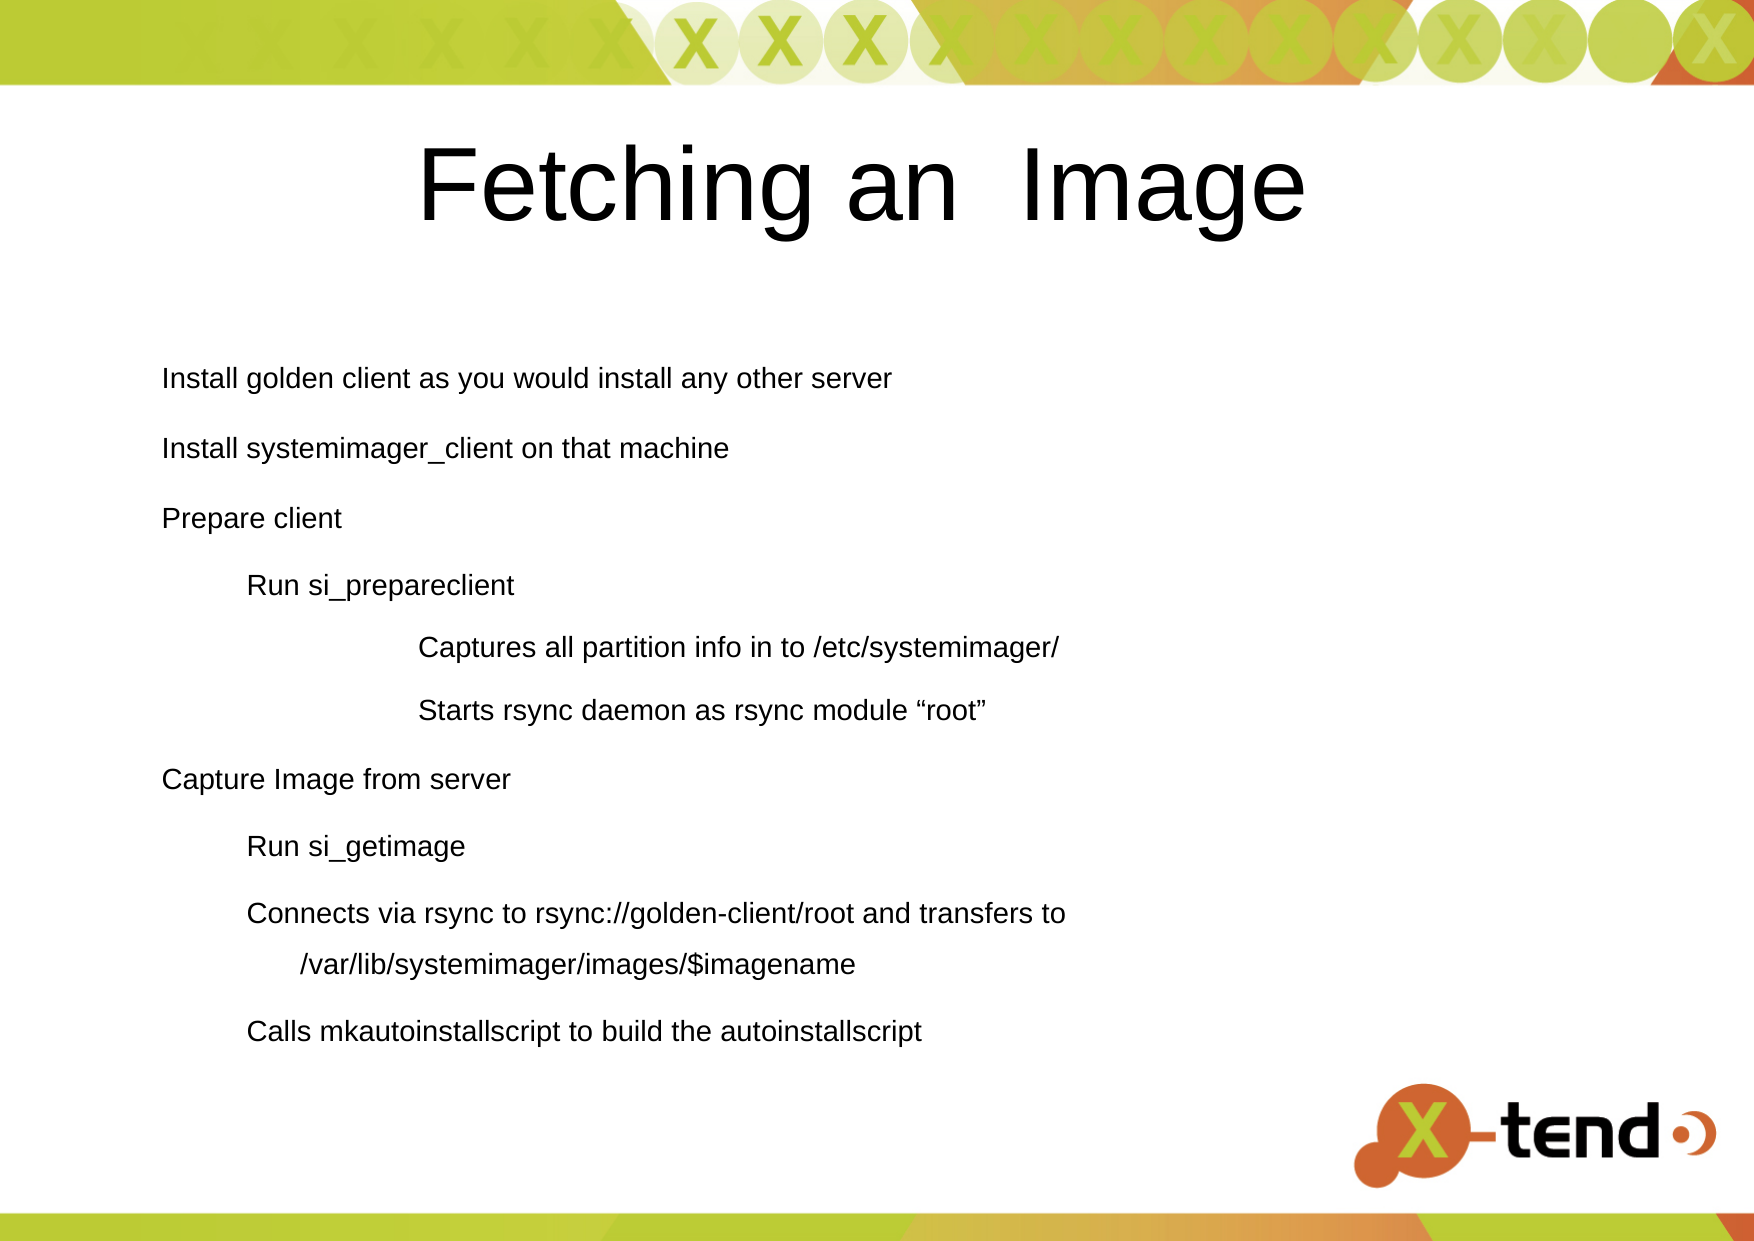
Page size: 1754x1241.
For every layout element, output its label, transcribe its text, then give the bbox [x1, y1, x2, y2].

picture [0, 0, 1754, 1241]
title Fetching an Image [128, 49, 1627, 257]
list Install golden client as you would install any other server Install systemimager_client on that machine Prepare client Run si_prepareclient Captures all partition info in to /etc/systemimager/ Starts rsync daemon as rsync module “root” Capture Image from server Run si_getimage Connects via rsync to rsync://golden-client/root and transfers to /var/lib/systemimager/images/$imagename Calls mkautoinstallscript to build the autoinstallscript [161, 344, 1627, 1207]
